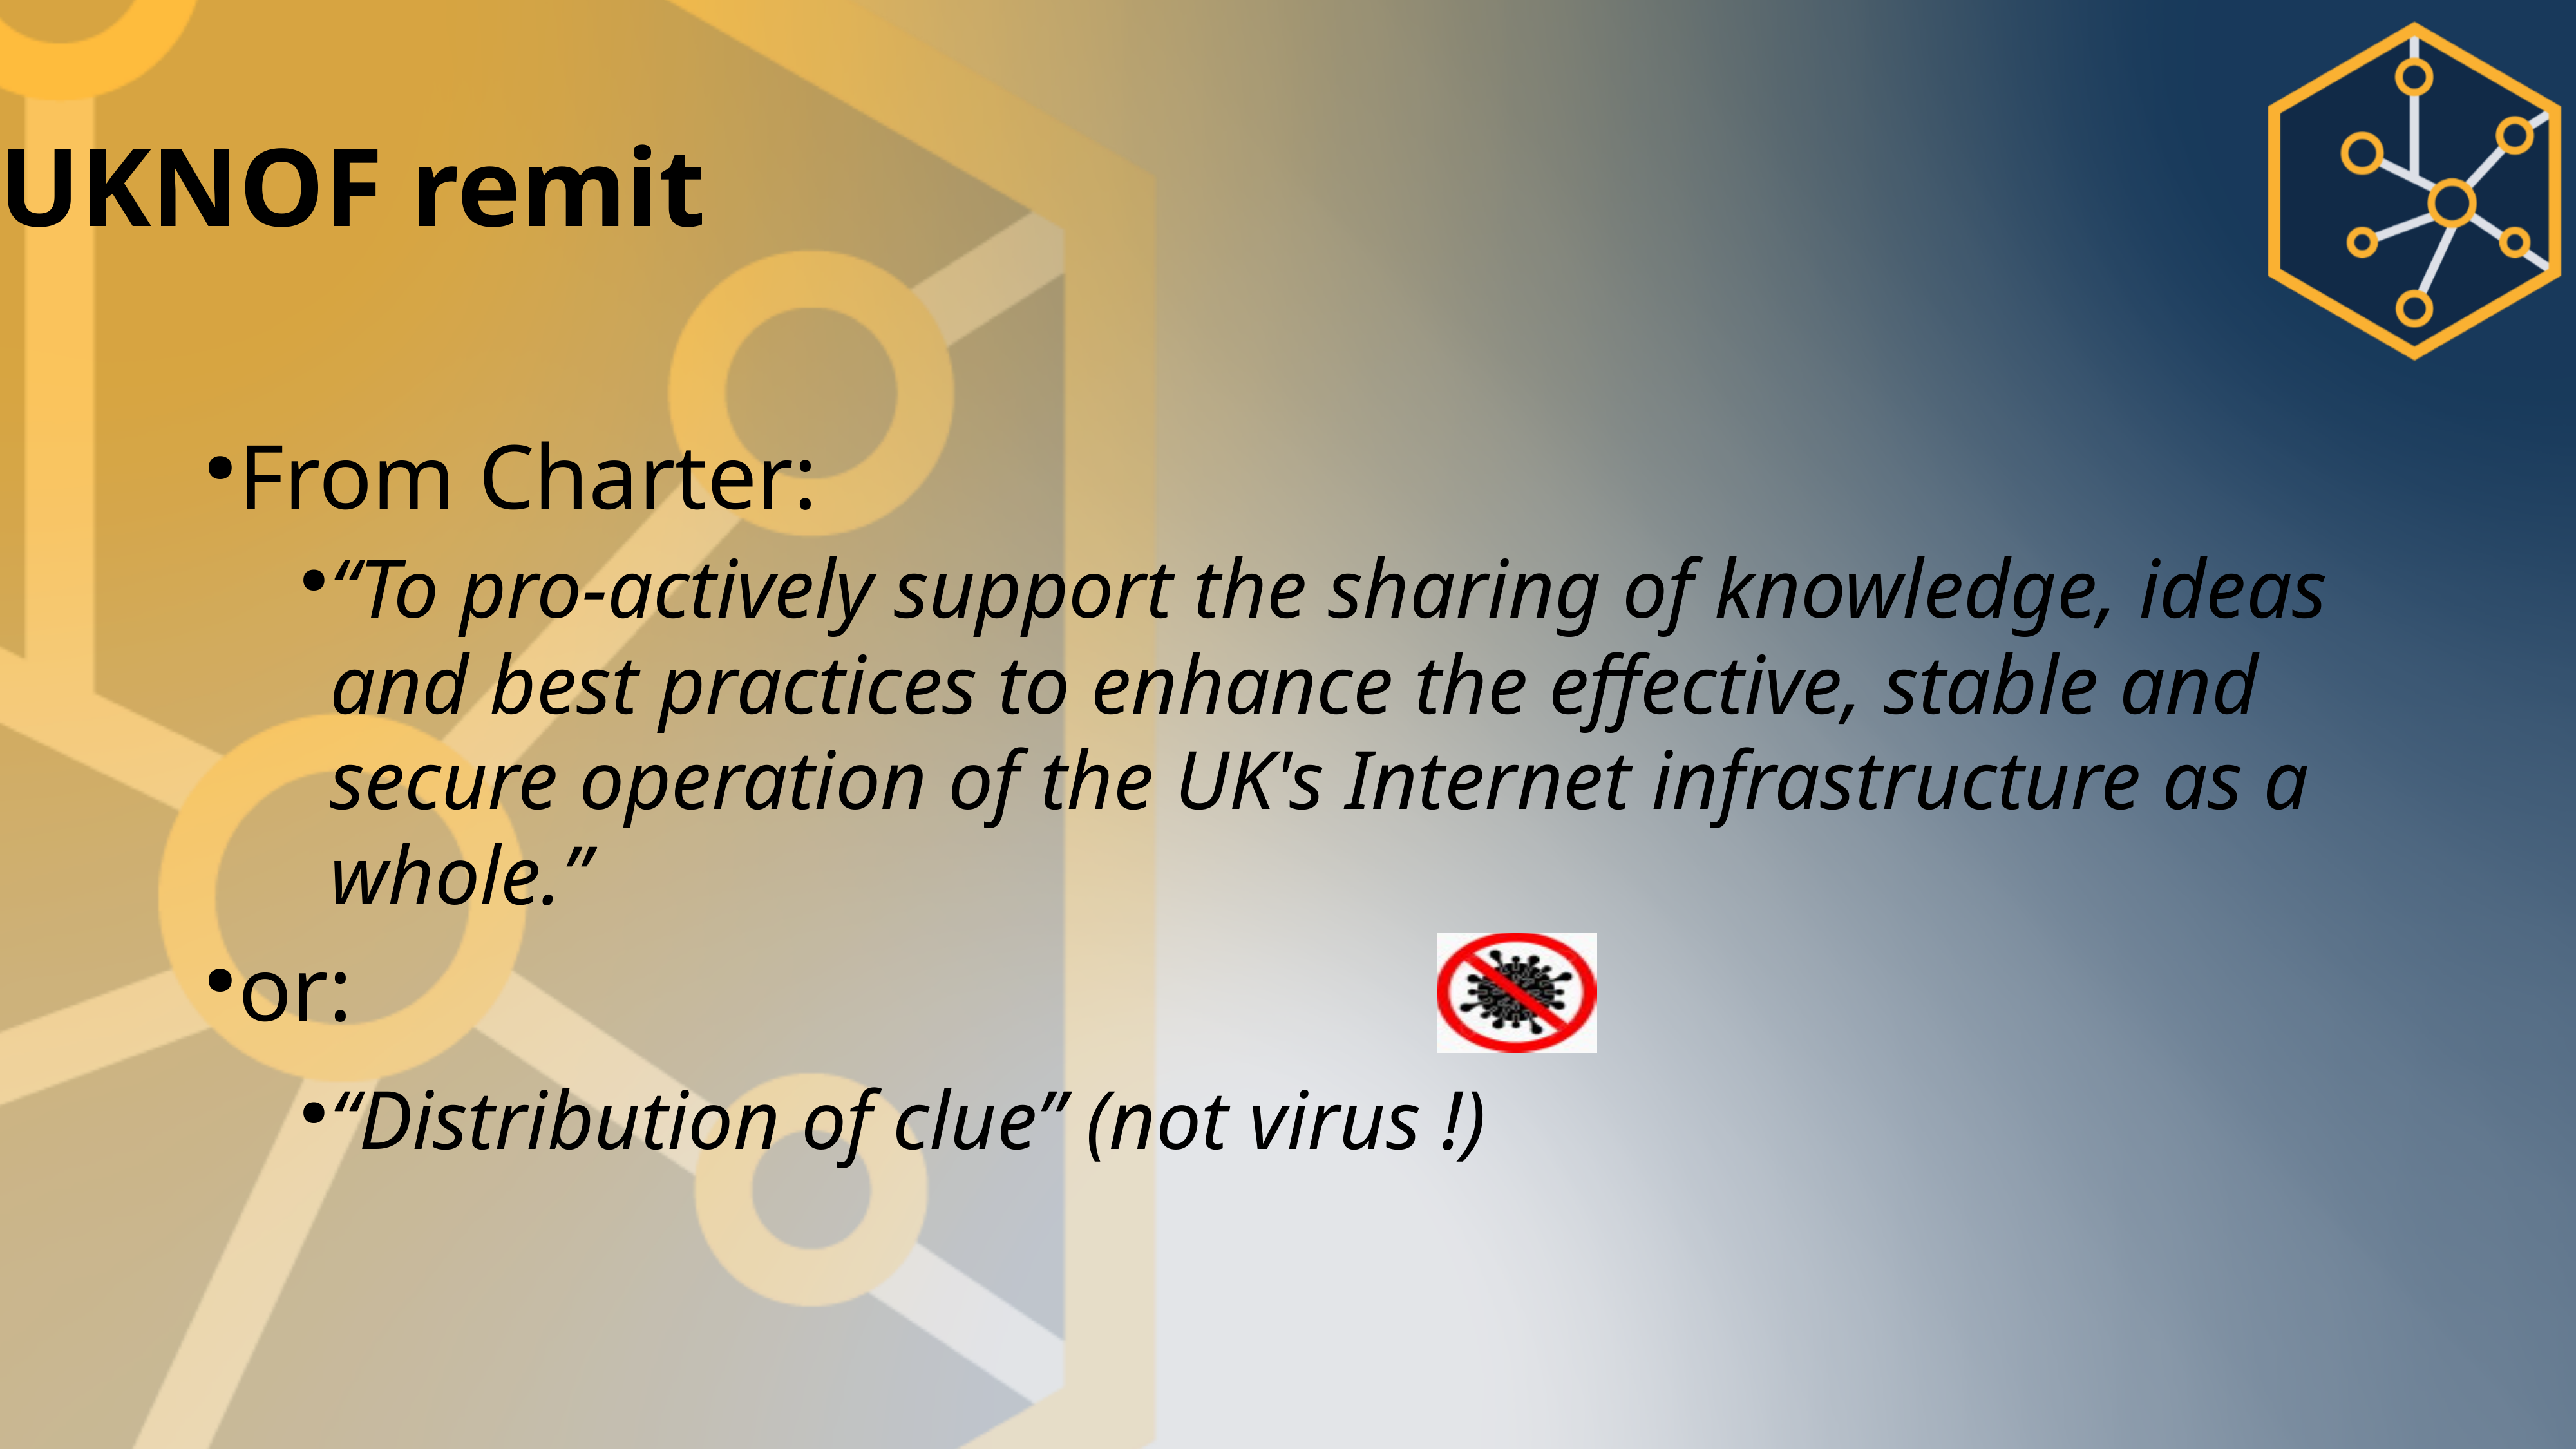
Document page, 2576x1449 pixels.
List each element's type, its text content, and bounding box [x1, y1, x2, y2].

list From Charter: “To pro-actively support the sharing of knowledge, ideas and best practices to enhance the effective, stable and secure operation of the UK's Internet infrastructure as a whole.” or: “Distribution of clue” (not virus !) [193, 425, 2382, 1295]
title UKNOF remit [0, 68, 1083, 309]
picture [0, 0, 2576, 1449]
